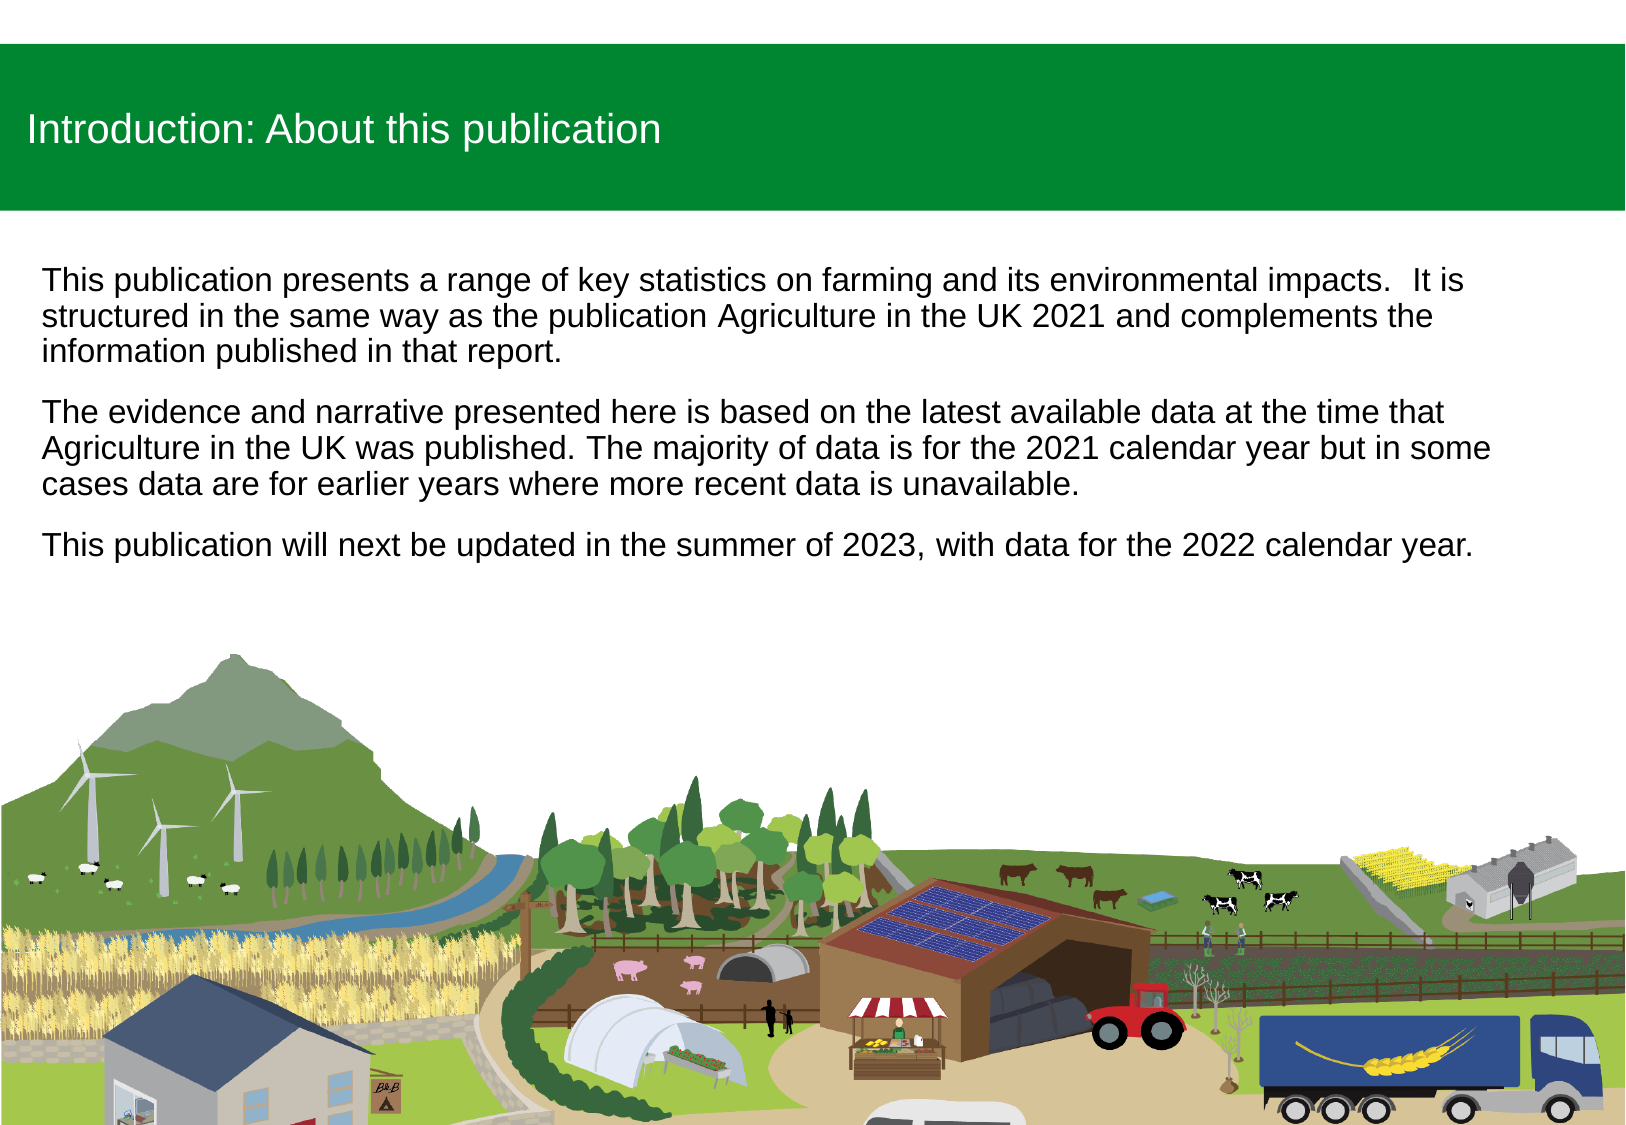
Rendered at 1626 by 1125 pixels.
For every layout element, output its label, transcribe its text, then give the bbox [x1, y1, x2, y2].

text_box This publication presents a range of key statistics on farming and its environmental impacts. It is structured in the same way as the publication Agriculture in the UK 2021 and complements the information published in that report. The evidence and narrative presented here is based on the latest available data at the time that Agriculture in the UK was published. The majority of data is for the 2021 calendar year but in some cases data are for earlier years where more recent data is unavailable. This publication will next be updated in the summer of 2023, with data for the 2022 calendar year. [26, 254, 1532, 647]
picture [0, 654, 1625, 1125]
text_box Introduction: About this publication [0, 43, 1625, 211]
